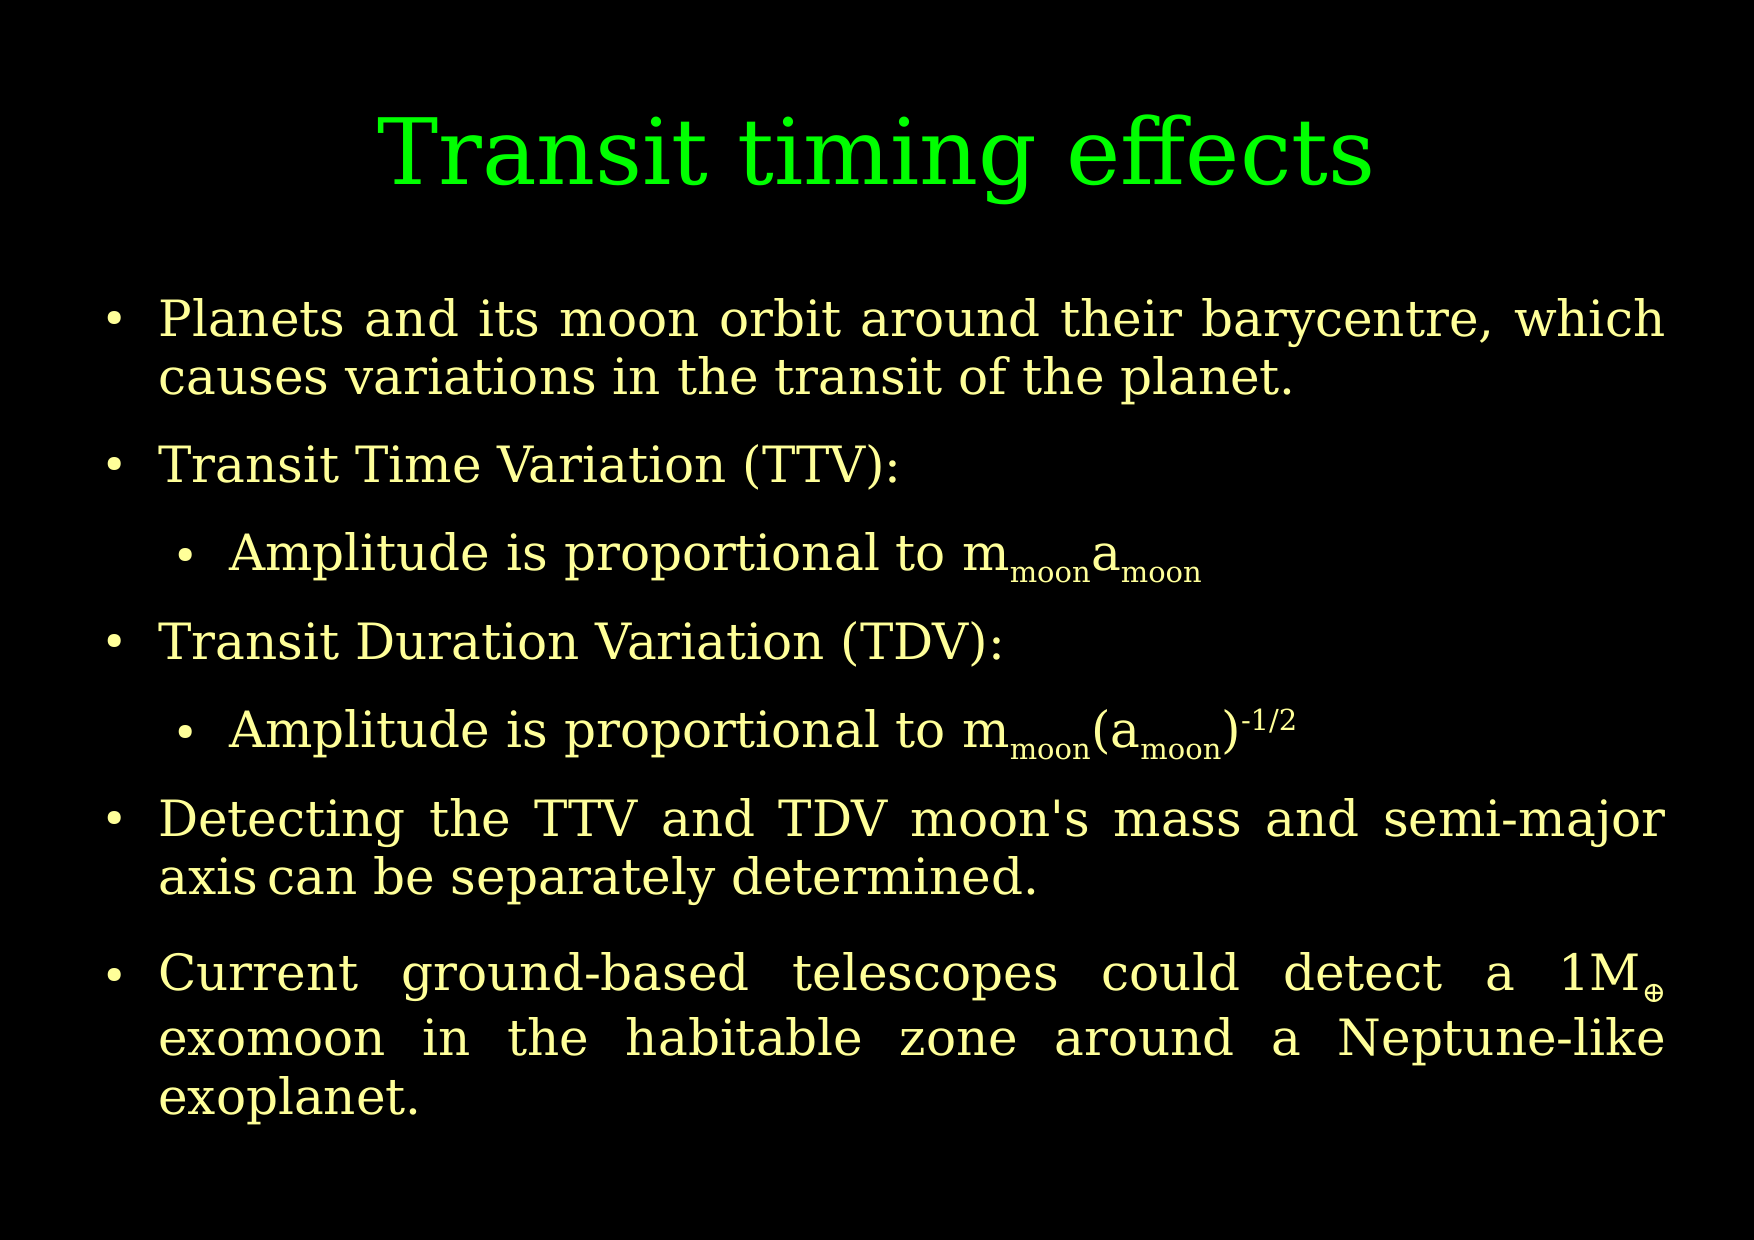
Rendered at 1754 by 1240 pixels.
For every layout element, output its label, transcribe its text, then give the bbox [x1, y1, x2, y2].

title Transit timing effects [87, 56, 1667, 249]
list Planets and its moon orbit around their barycentre, which causes variations in the transit of the planet. Transit Time Variation (TTV): Amplitude is proportional to mmoonamoon Transit Duration Variation (TDV): Amplitude is proportional to mmoon(amoon)-1/2 Detecting the TTV and TDV moon's mass and semi-major axis can be separately determined. Current ground-based telescopes could detect a 1M⊕ exomoon in the habitable zone around a Neptune-like exoplanet. [87, 290, 1667, 1128]
